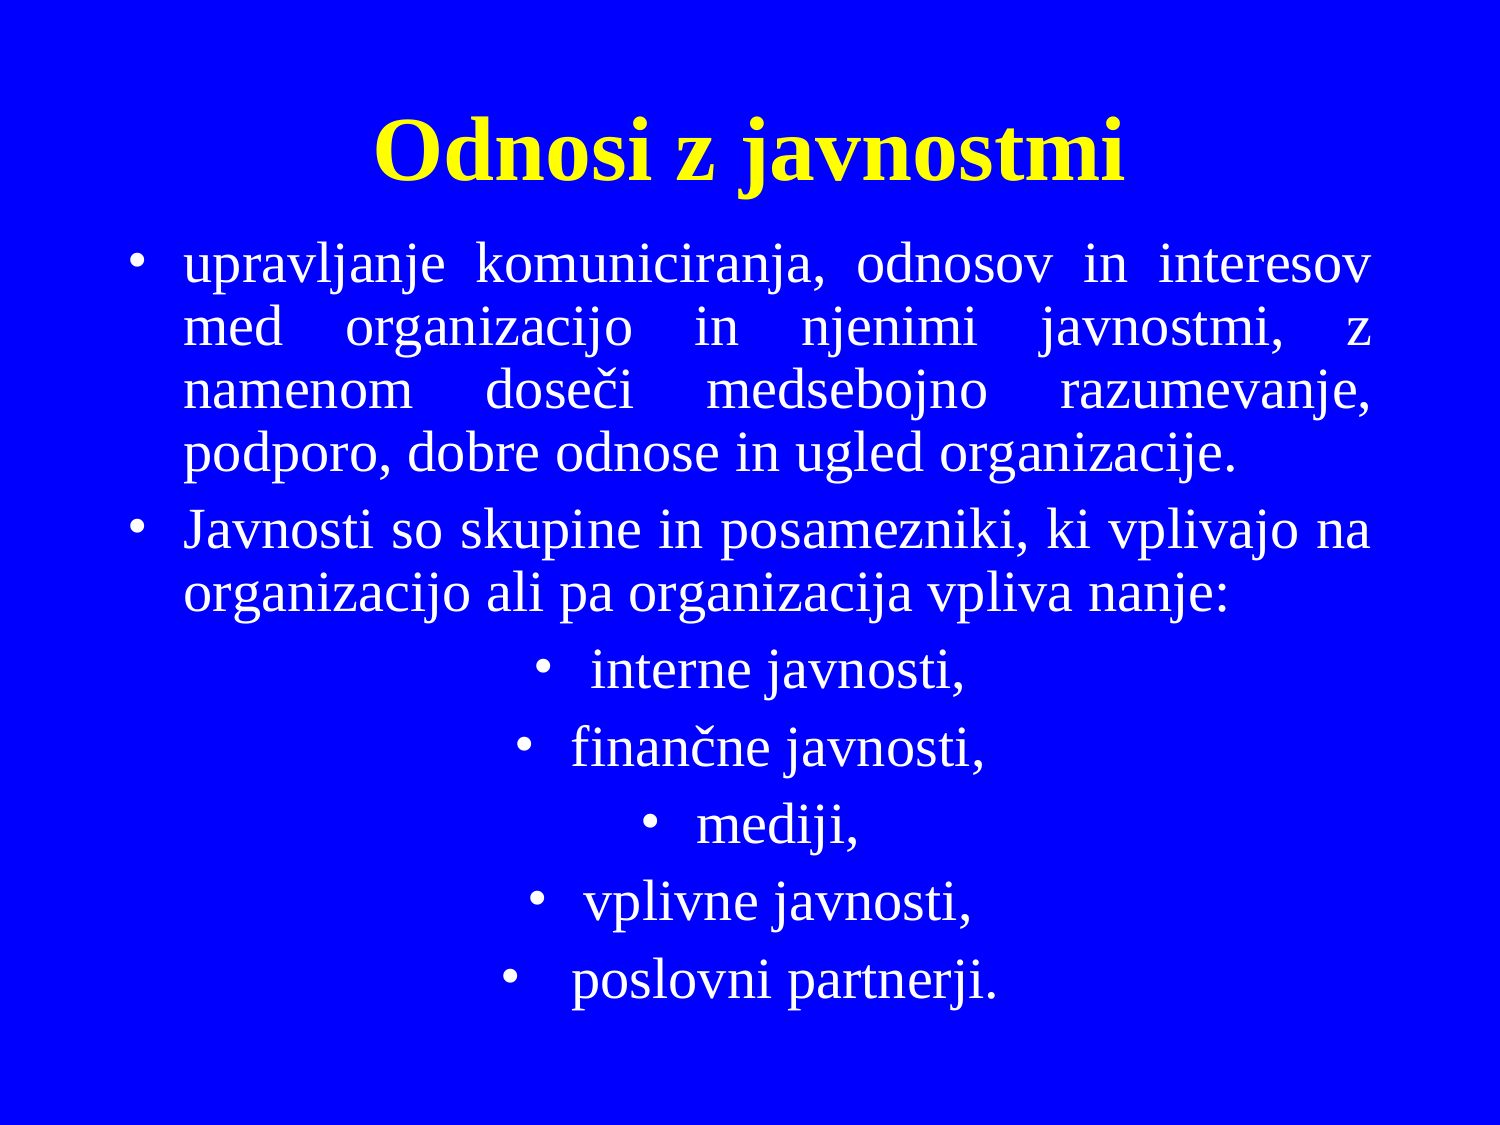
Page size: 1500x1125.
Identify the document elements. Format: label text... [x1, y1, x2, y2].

title Odnosi z javnostmi [112, 81, 1388, 207]
list upravljanje komuniciranja, odnosov in interesov med organizacijo in njenimi javnostmi, z namenom doseči medsebojno razumevanje, podporo, dobre odnose in ugled organizacije. Javnosti so skupine in posamezniki, ki vplivajo na organizacijo ali pa organizacija vpliva nanje: interne javnosti, finančne javnosti, mediji, vplivne javnosti, poslovni partnerji. [112, 224, 1388, 1099]
